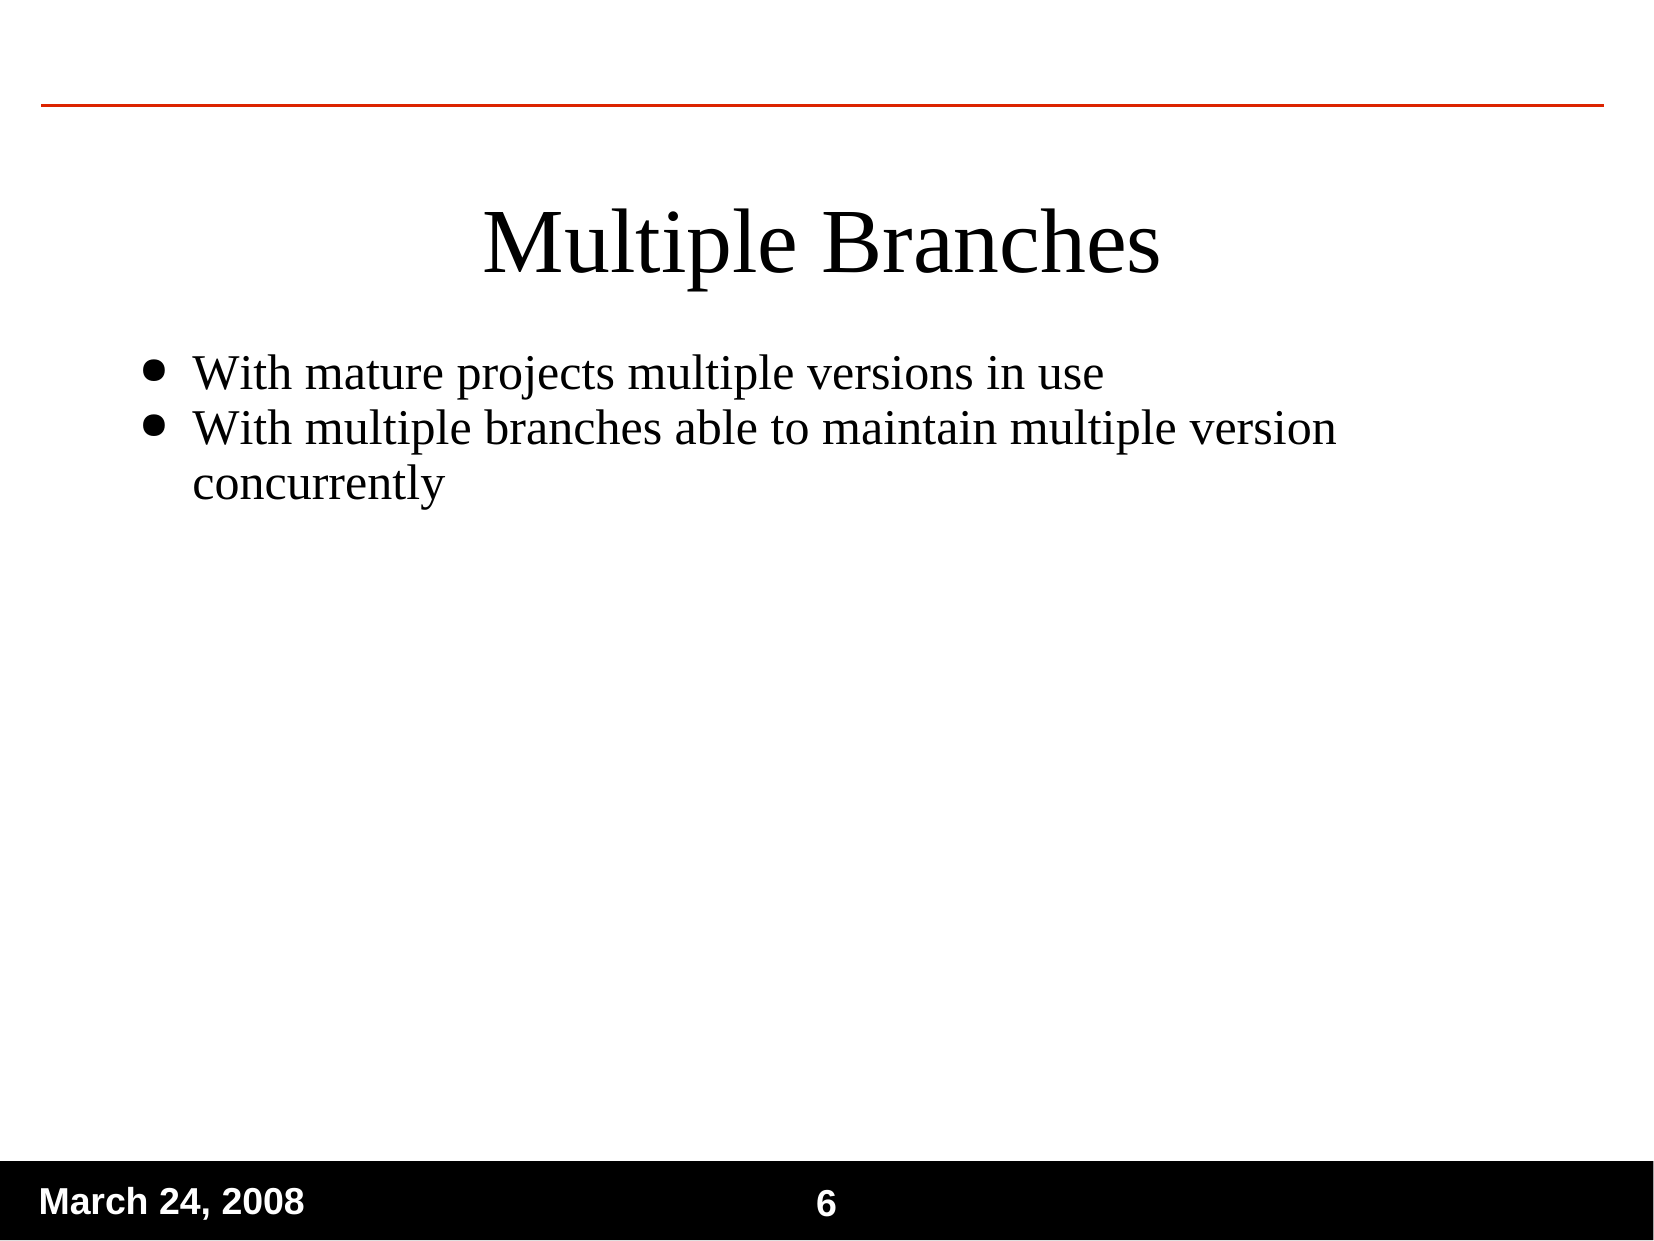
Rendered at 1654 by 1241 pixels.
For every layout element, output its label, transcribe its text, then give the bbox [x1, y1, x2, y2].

list With mature projects multiple versions in use With multiple branches able to maintain multiple version concurrently [121, 344, 1534, 1127]
title Multiple Branches [117, 137, 1530, 346]
